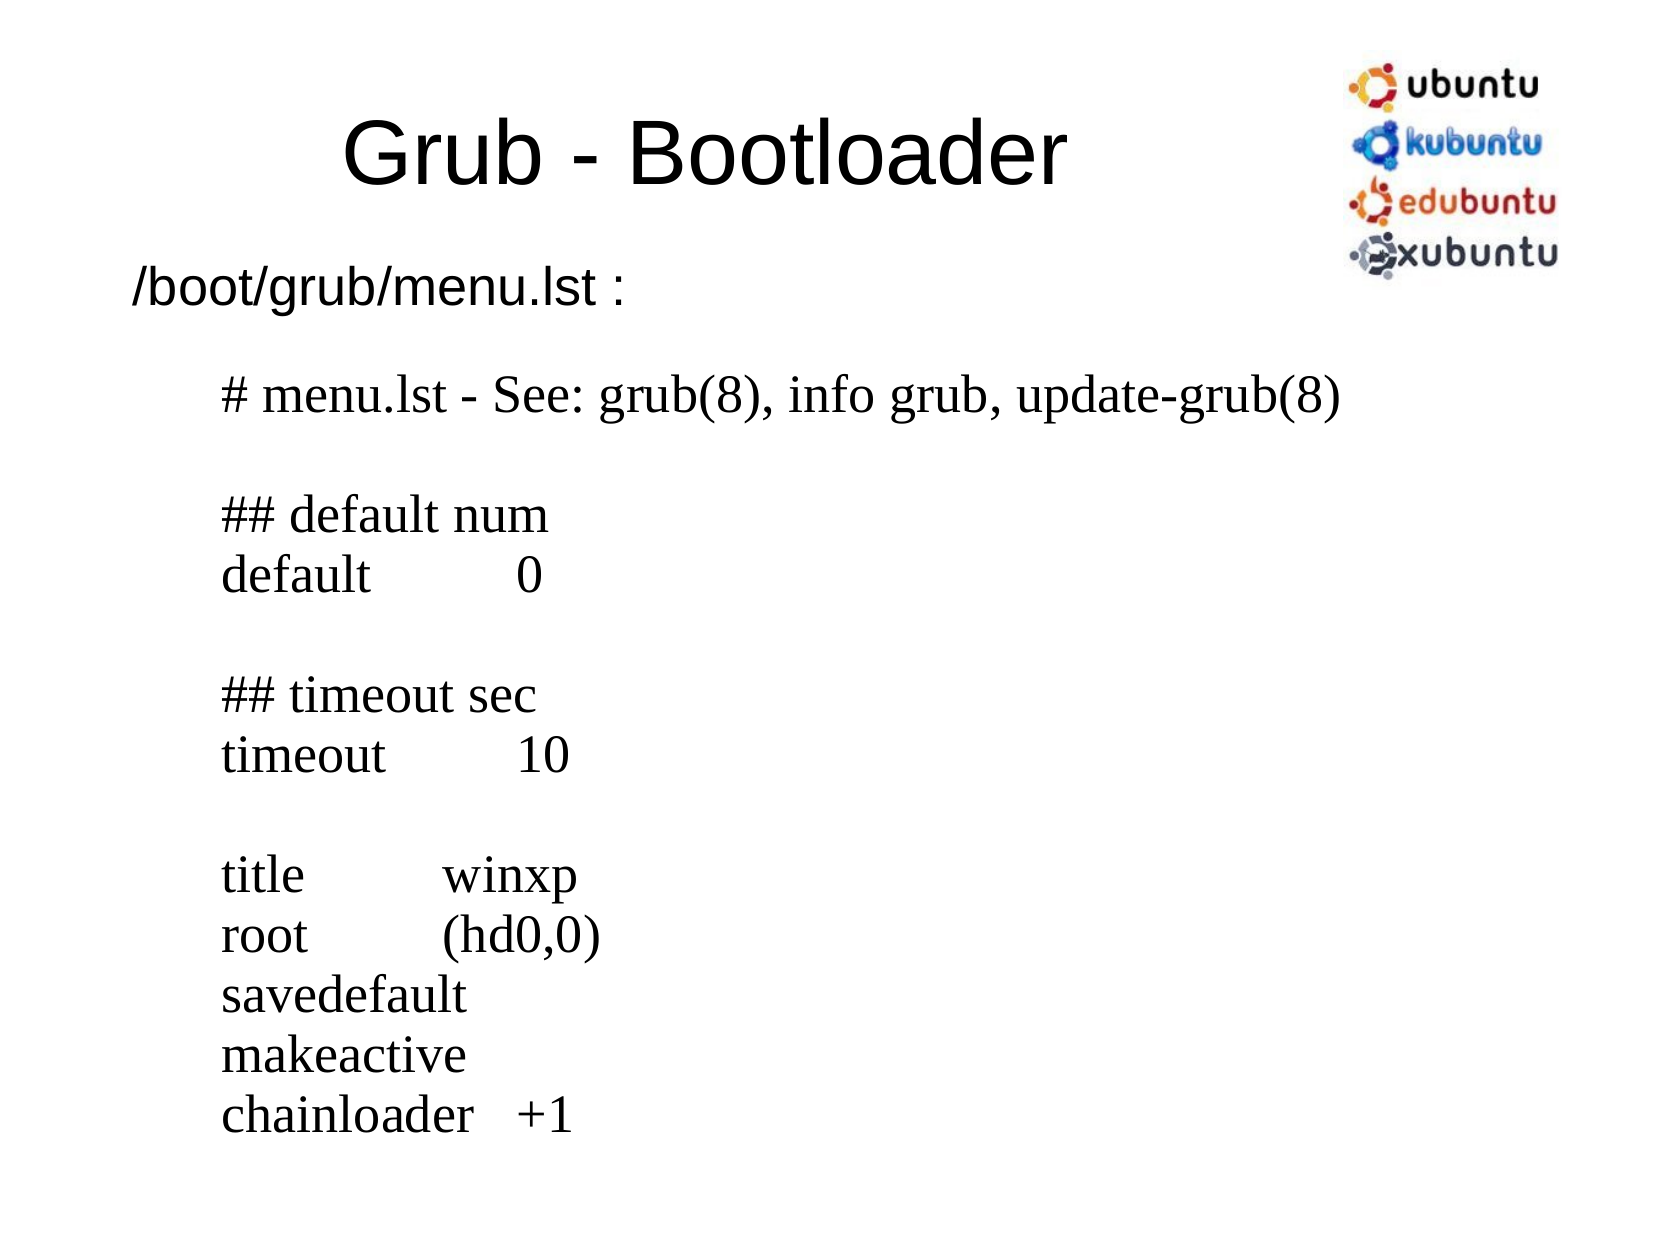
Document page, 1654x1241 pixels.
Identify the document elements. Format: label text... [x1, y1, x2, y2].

text_box # menu.lst - See: grub(8), info grub, update-grub(8) ## default num default 0 ## timeout sec timeout 10 title winxp root (hd0,0) savedefault makeactive chainloader +1 [206, 356, 1358, 1152]
title Grub - Bootloader [82, 49, 1329, 257]
text_box /boot/grub/menu.lst : [118, 249, 643, 325]
picture [1343, 50, 1565, 296]
